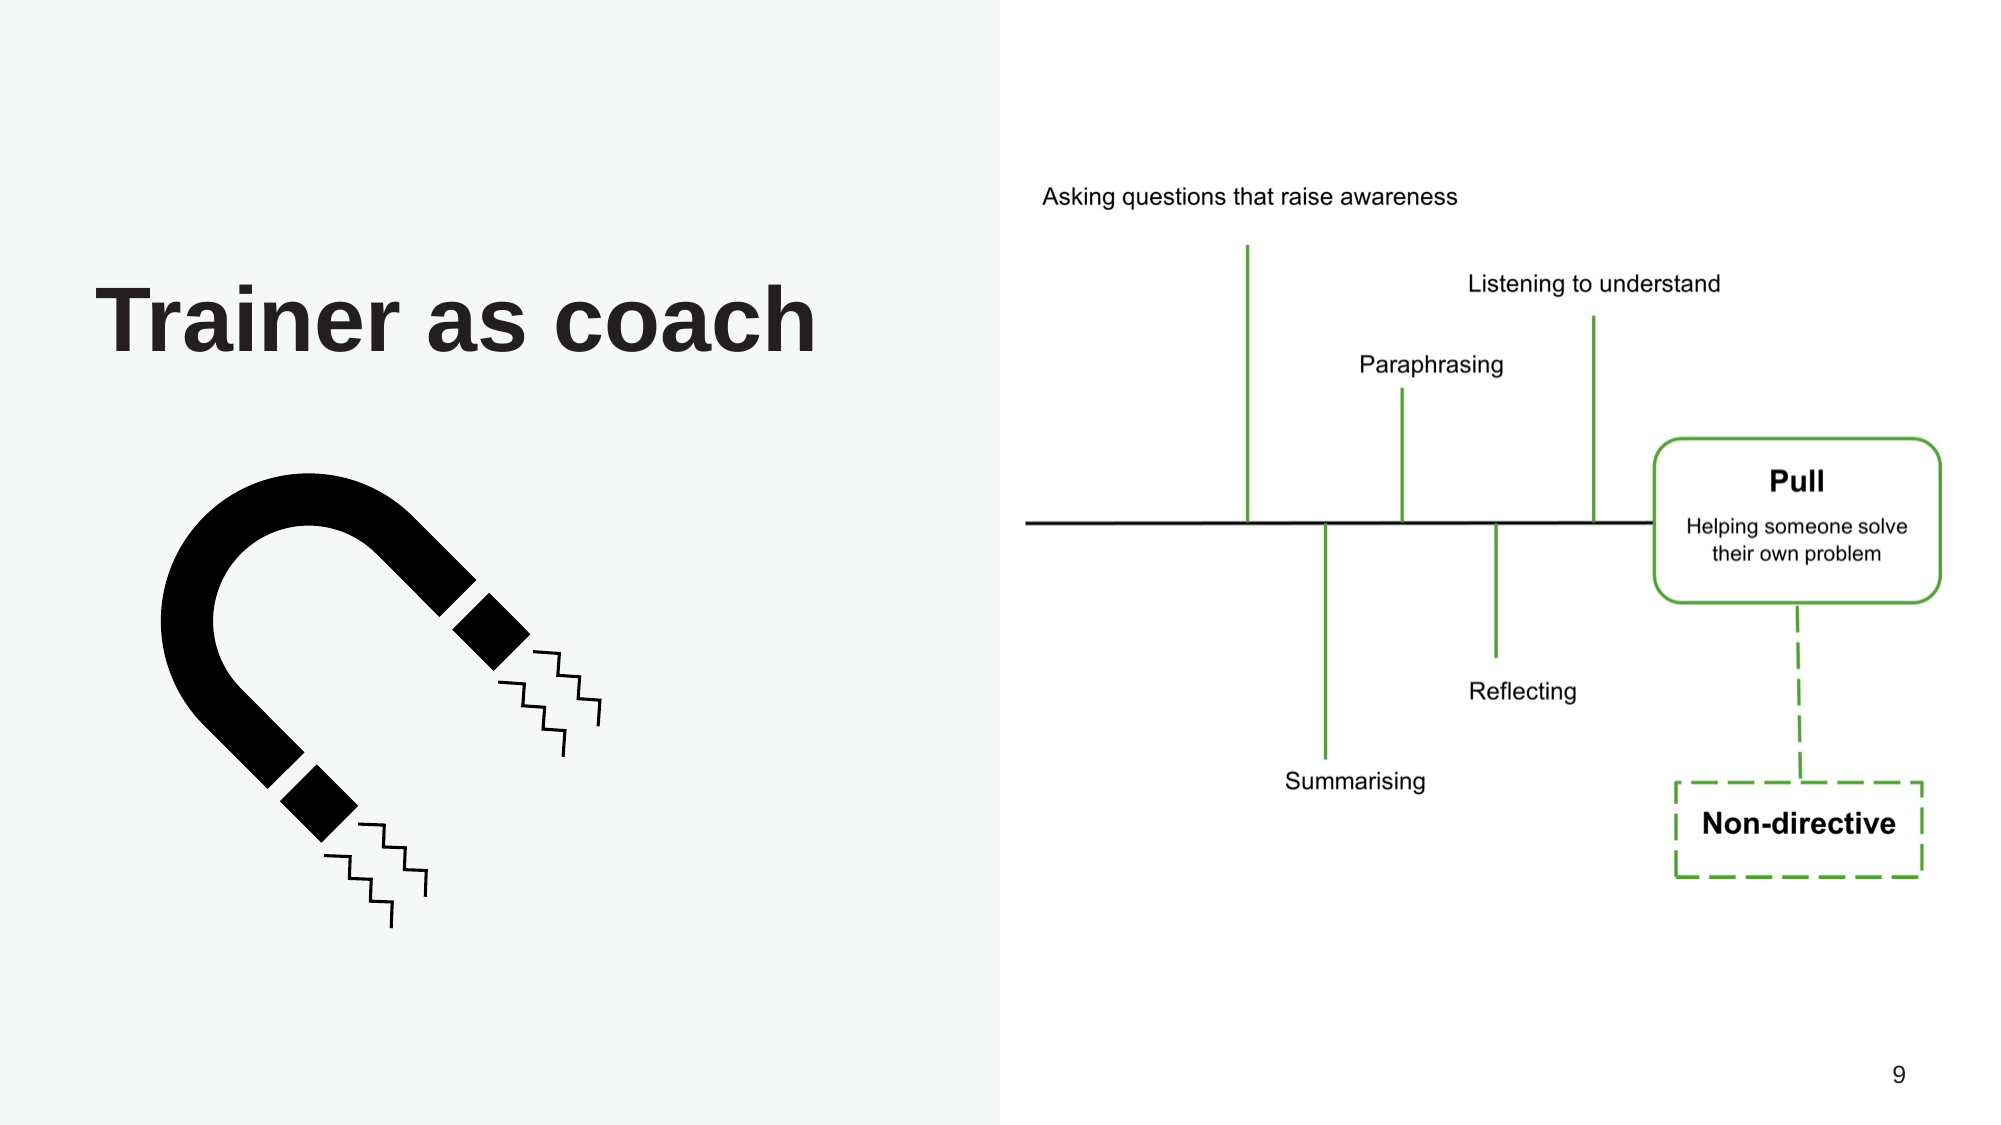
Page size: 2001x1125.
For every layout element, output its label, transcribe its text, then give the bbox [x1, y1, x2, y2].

picture [1025, 175, 1942, 879]
title Trainer as coach [80, 256, 886, 397]
picture [135, 447, 663, 975]
